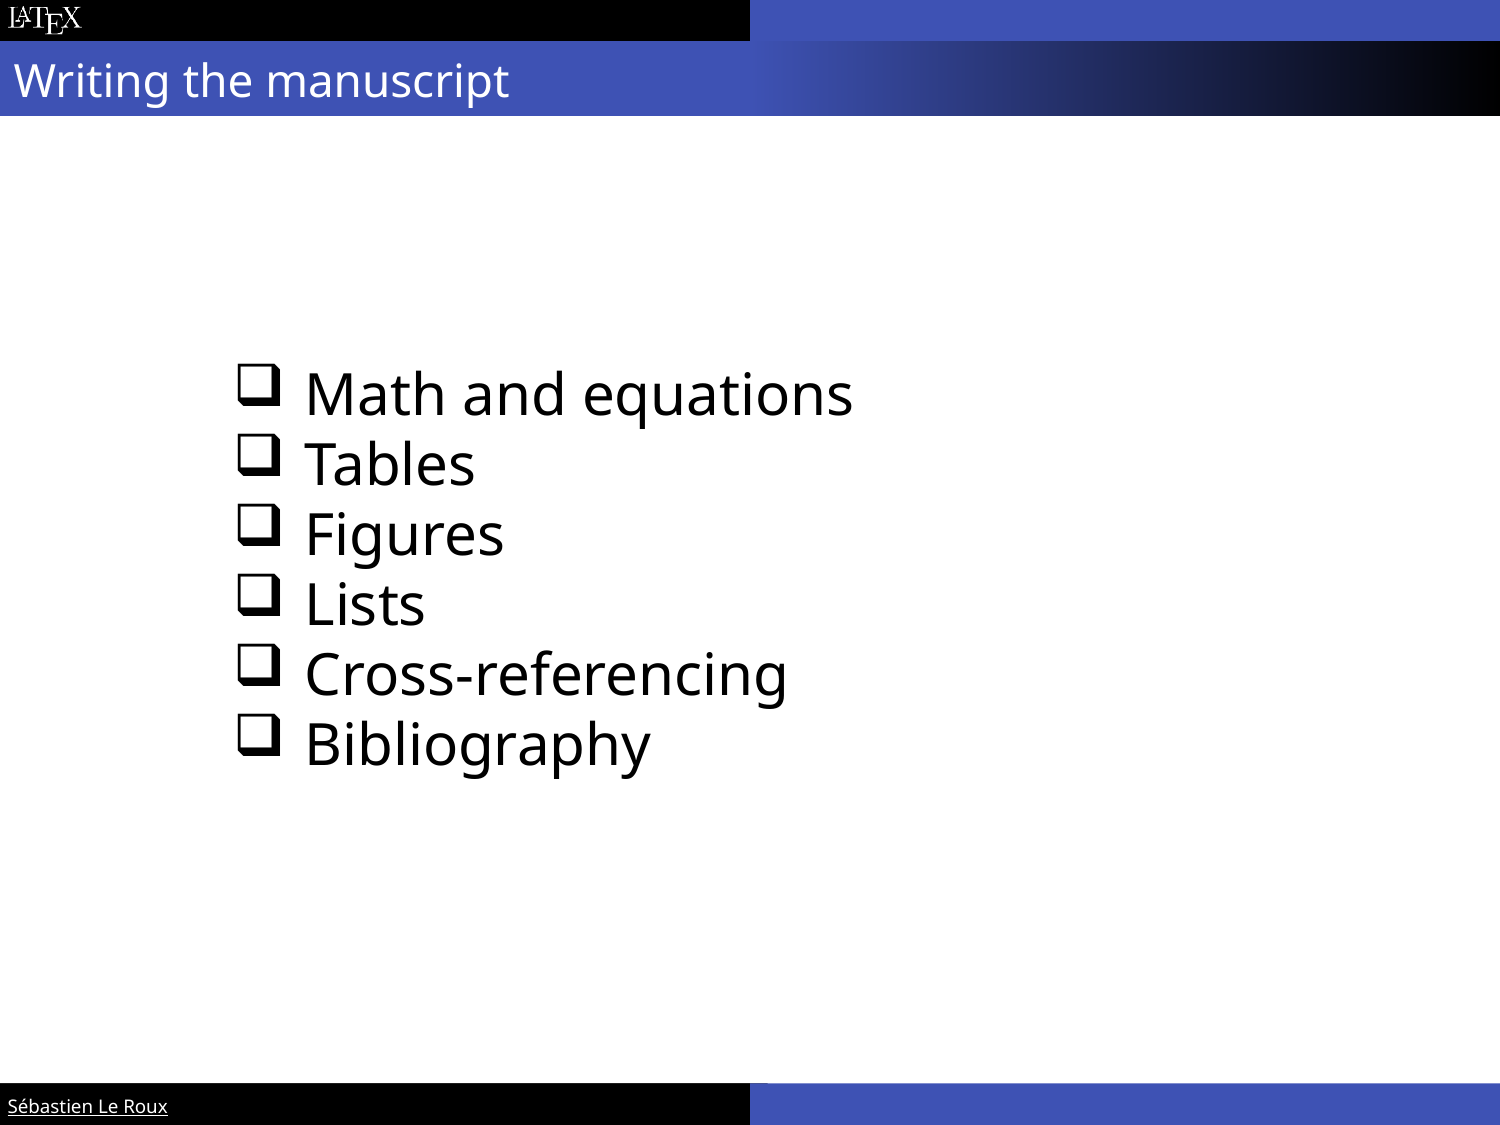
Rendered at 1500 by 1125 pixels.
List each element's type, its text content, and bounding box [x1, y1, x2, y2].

text_box Math and equations Tables Figures Lists Cross-referencing Bibliography [218, 349, 1235, 785]
picture [5, 3, 84, 37]
title Writing the manuscript [0, 41, 1500, 116]
